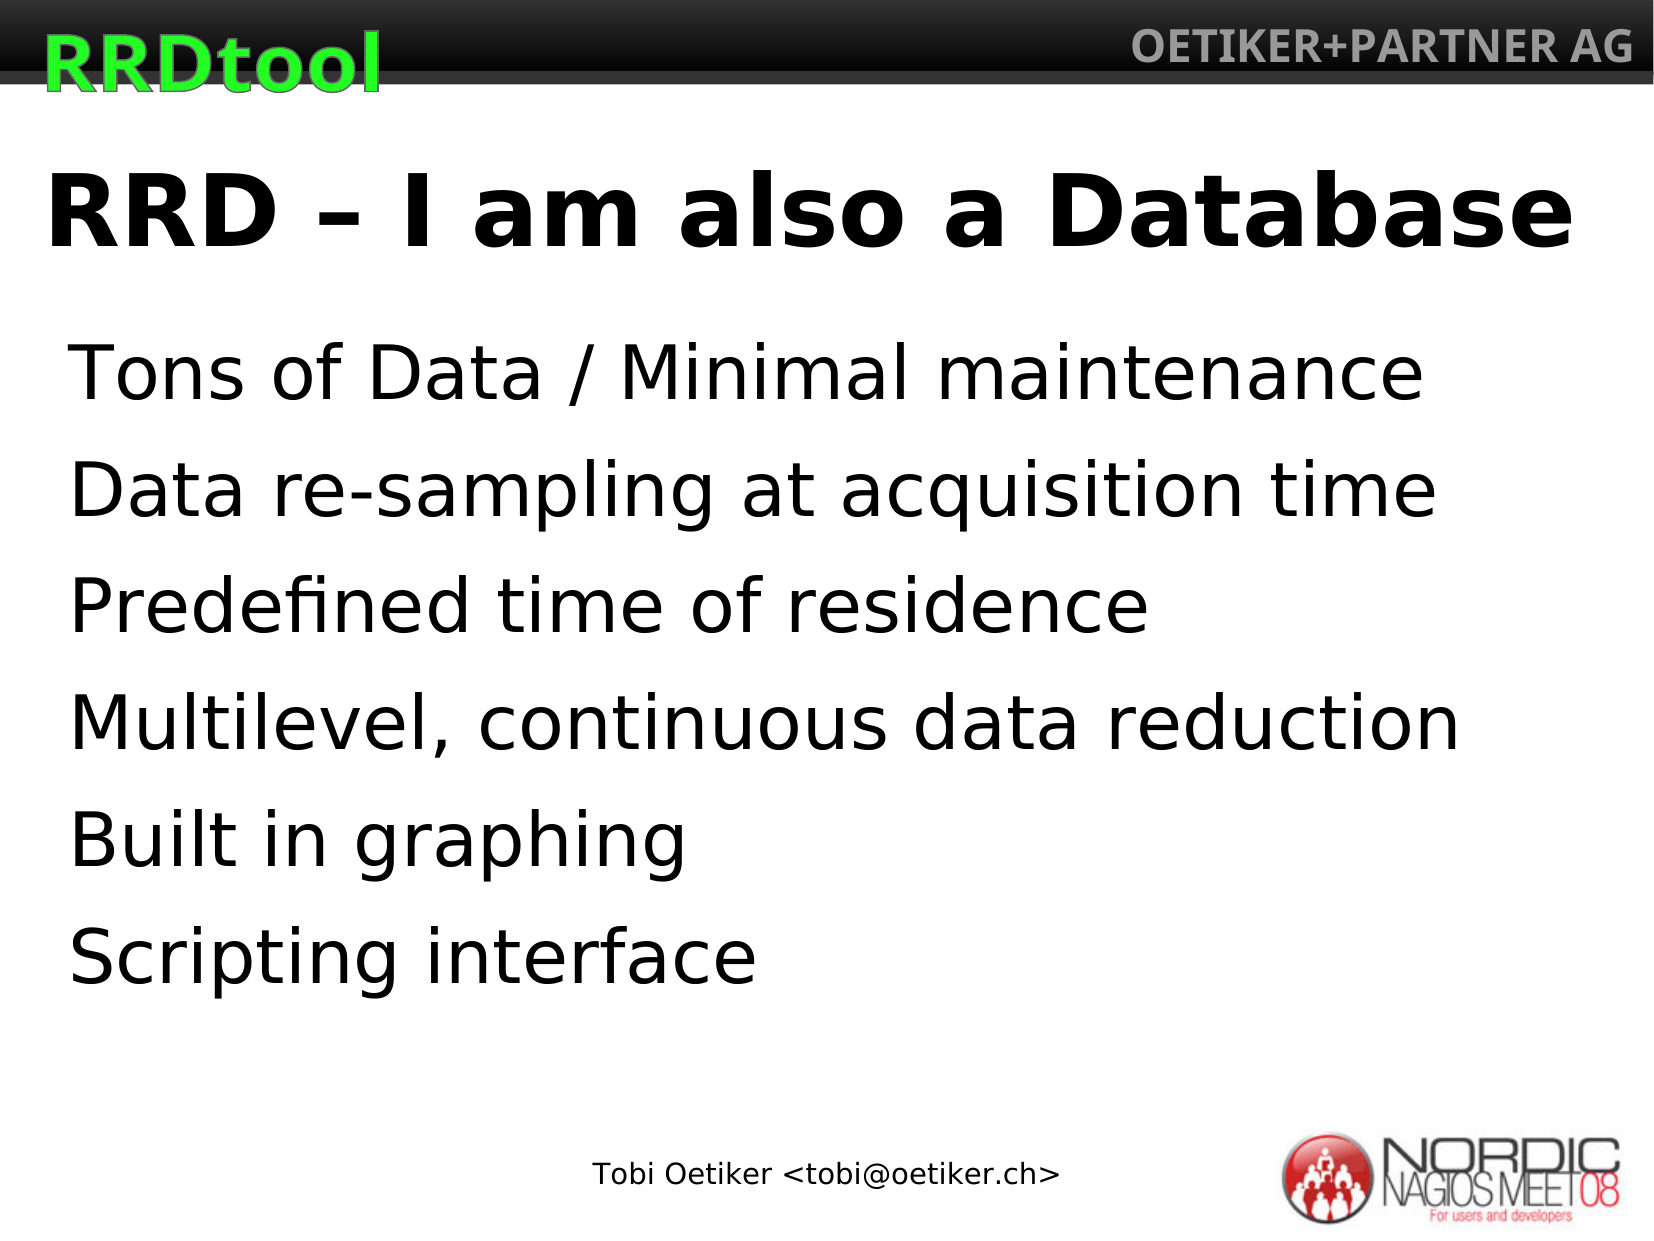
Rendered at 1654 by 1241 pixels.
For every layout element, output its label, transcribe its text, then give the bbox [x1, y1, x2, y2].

picture [1262, 1116, 1654, 1241]
title RRD – I am also a Database [43, 144, 1582, 280]
list Tons of Data / Minimal maintenance Data re-sampling at acquisition time Predefined time of residence Multilevel, continuous data reduction Built in graphing Scripting interface [50, 329, 1571, 1084]
